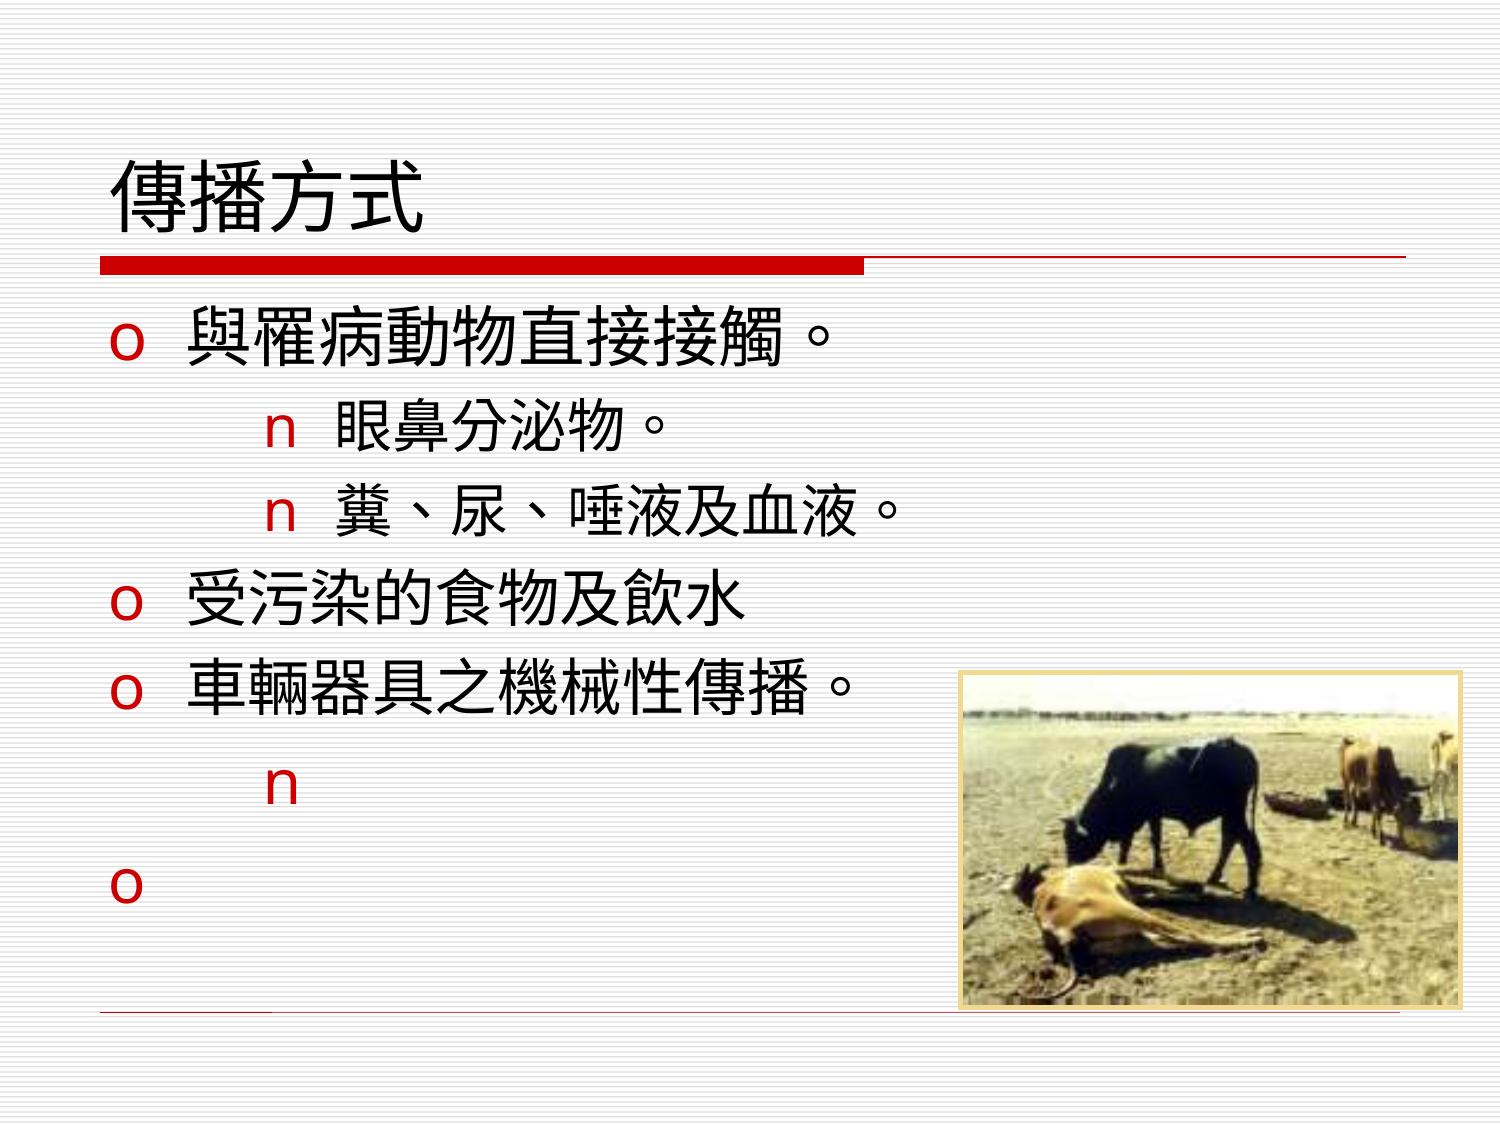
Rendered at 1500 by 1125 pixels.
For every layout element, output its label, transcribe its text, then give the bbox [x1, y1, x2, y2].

title 傳播方式 [94, 50, 1407, 250]
list 與罹病動物直接接觸。 眼鼻分泌物。 糞、尿、唾液及血液。 受污染的食物及飲水 車輛器具之機械性傳播。 [92, 287, 1406, 988]
picture [962, 674, 1459, 1006]
